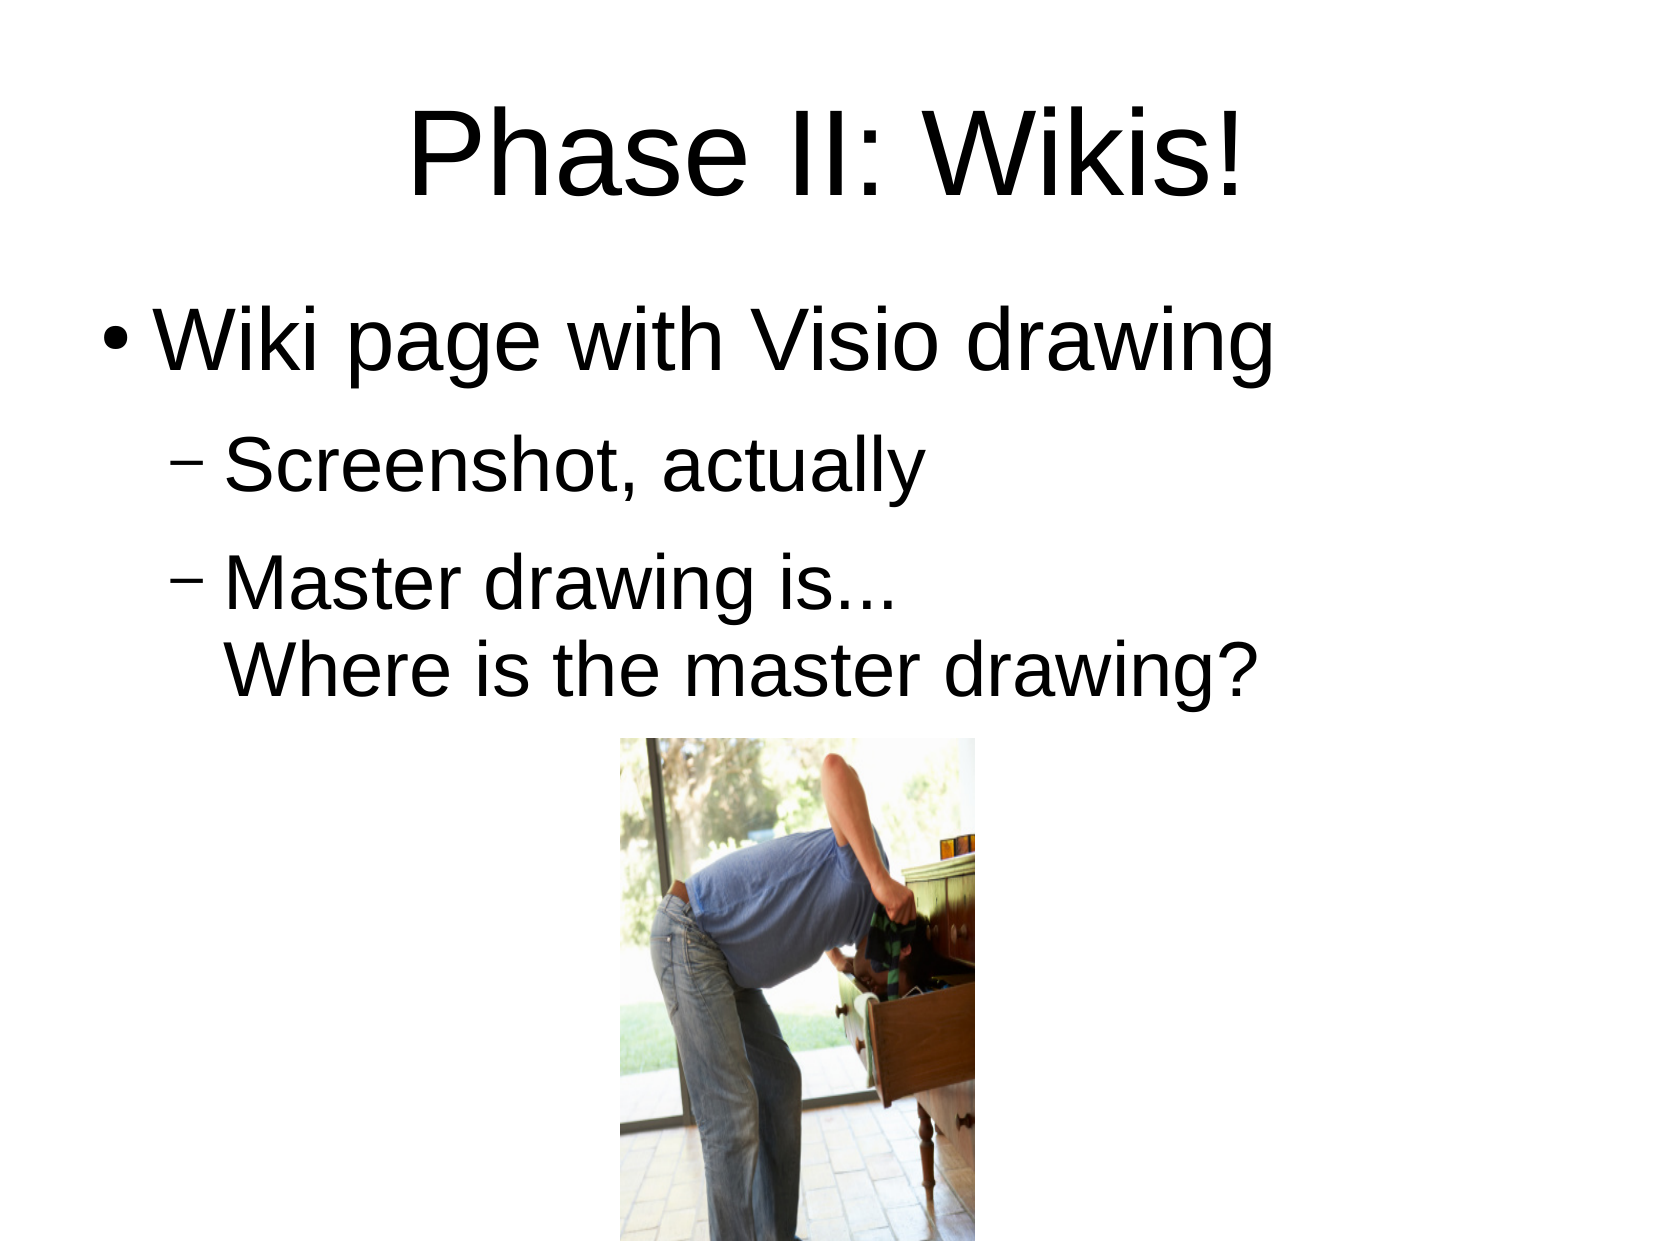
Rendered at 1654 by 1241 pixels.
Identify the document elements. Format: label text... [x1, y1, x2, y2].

picture [620, 738, 975, 1241]
list Wiki page with Visio drawing Screenshot, actually Master drawing is... Where is the master drawing? [82, 290, 1571, 1010]
title Phase II: Wikis! [82, 49, 1571, 257]
